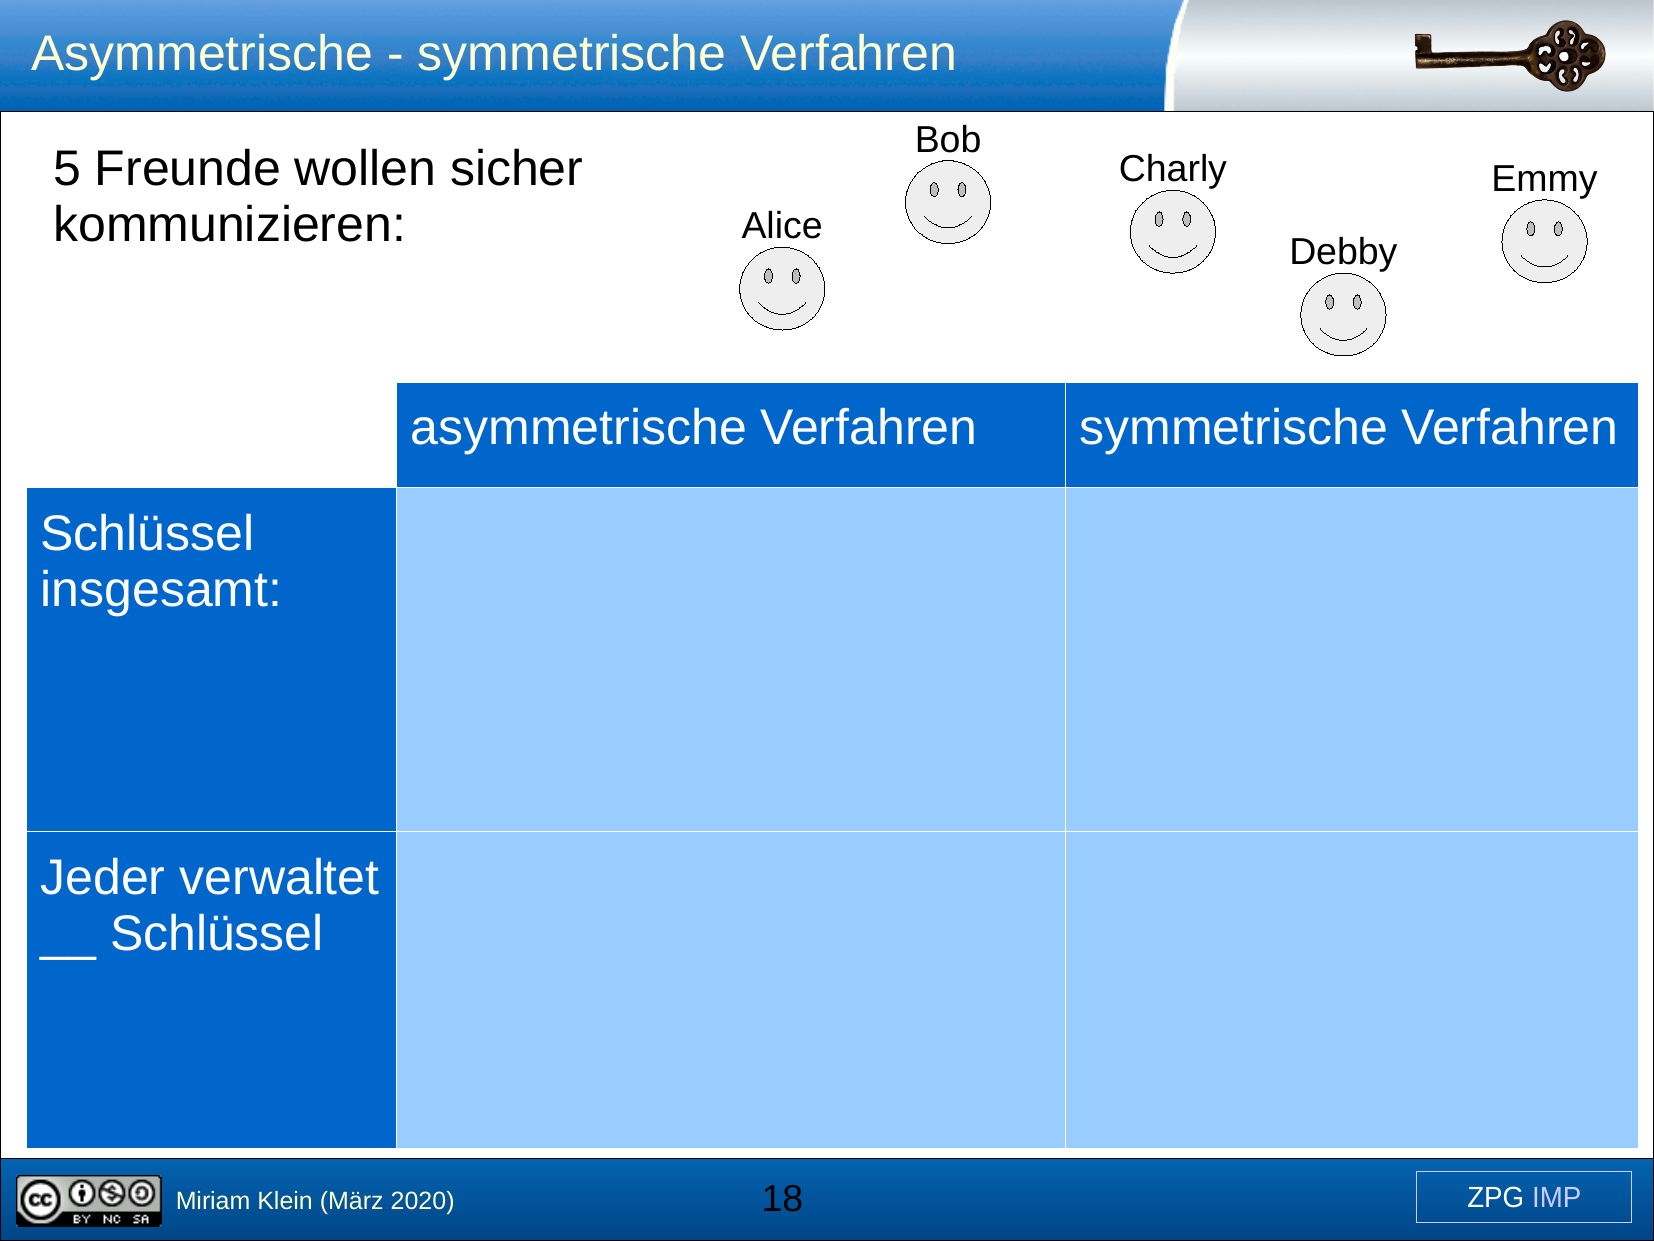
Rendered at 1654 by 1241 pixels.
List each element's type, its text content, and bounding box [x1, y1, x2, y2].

table_cell [397, 832, 1065, 1148]
text_box Alice [739, 247, 825, 331]
text_box Debby [1300, 273, 1387, 356]
text_box Charly [1130, 190, 1216, 274]
title Asymmetrische - symmetrische Verfahren [31, 18, 1151, 89]
text_box Emmy [1501, 199, 1588, 283]
table_cell [397, 488, 1065, 831]
picture [16, 1175, 162, 1227]
picture [0, 0, 1654, 111]
table_header symmetrische Verfahren [1066, 383, 1638, 487]
table_cell Schlüssel insgesamt: [27, 488, 396, 831]
table_cell Jeder verwaltet __ Schlüssel [27, 832, 396, 1148]
table_header [27, 383, 396, 487]
table_header asymmetrische Verfahren [397, 383, 1065, 487]
text_box 5 Freunde wollen sicher kommunizieren: [53, 140, 700, 263]
table_cell [1066, 488, 1638, 831]
text_box Bob [905, 160, 991, 244]
table_cell [1066, 832, 1638, 1148]
